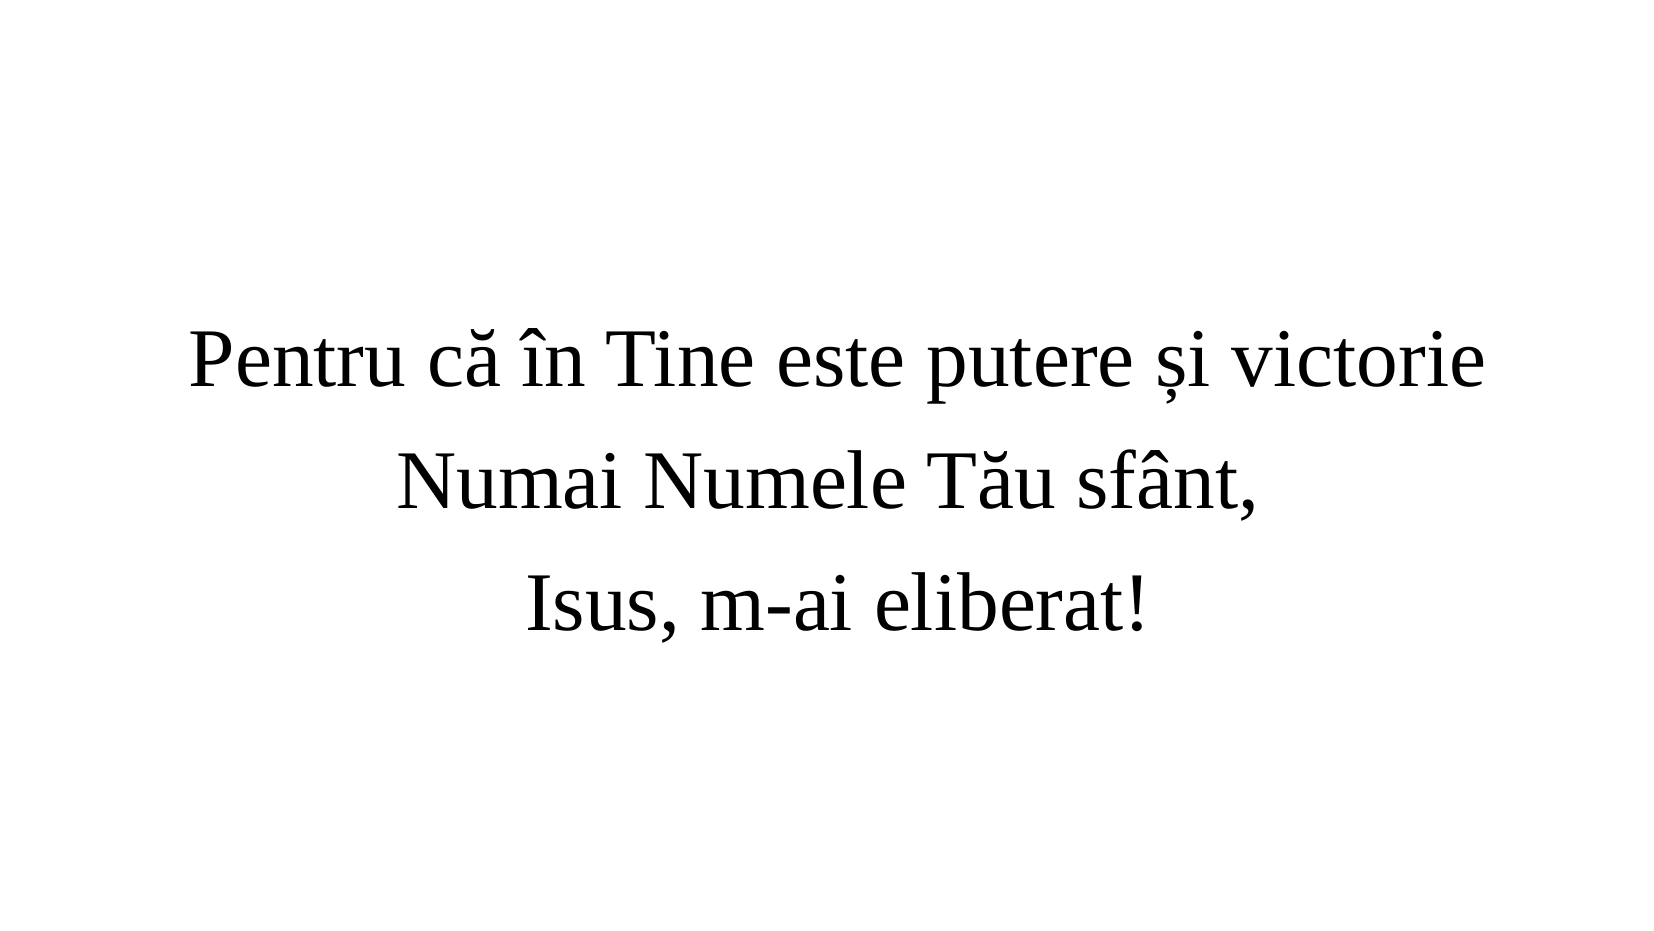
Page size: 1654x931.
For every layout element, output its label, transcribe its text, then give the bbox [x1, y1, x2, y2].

subtitle Pentru că în Tine este putere și victorie Numai Numele Tău sfânt, Isus, m-ai eliberat! [141, 300, 1536, 650]
